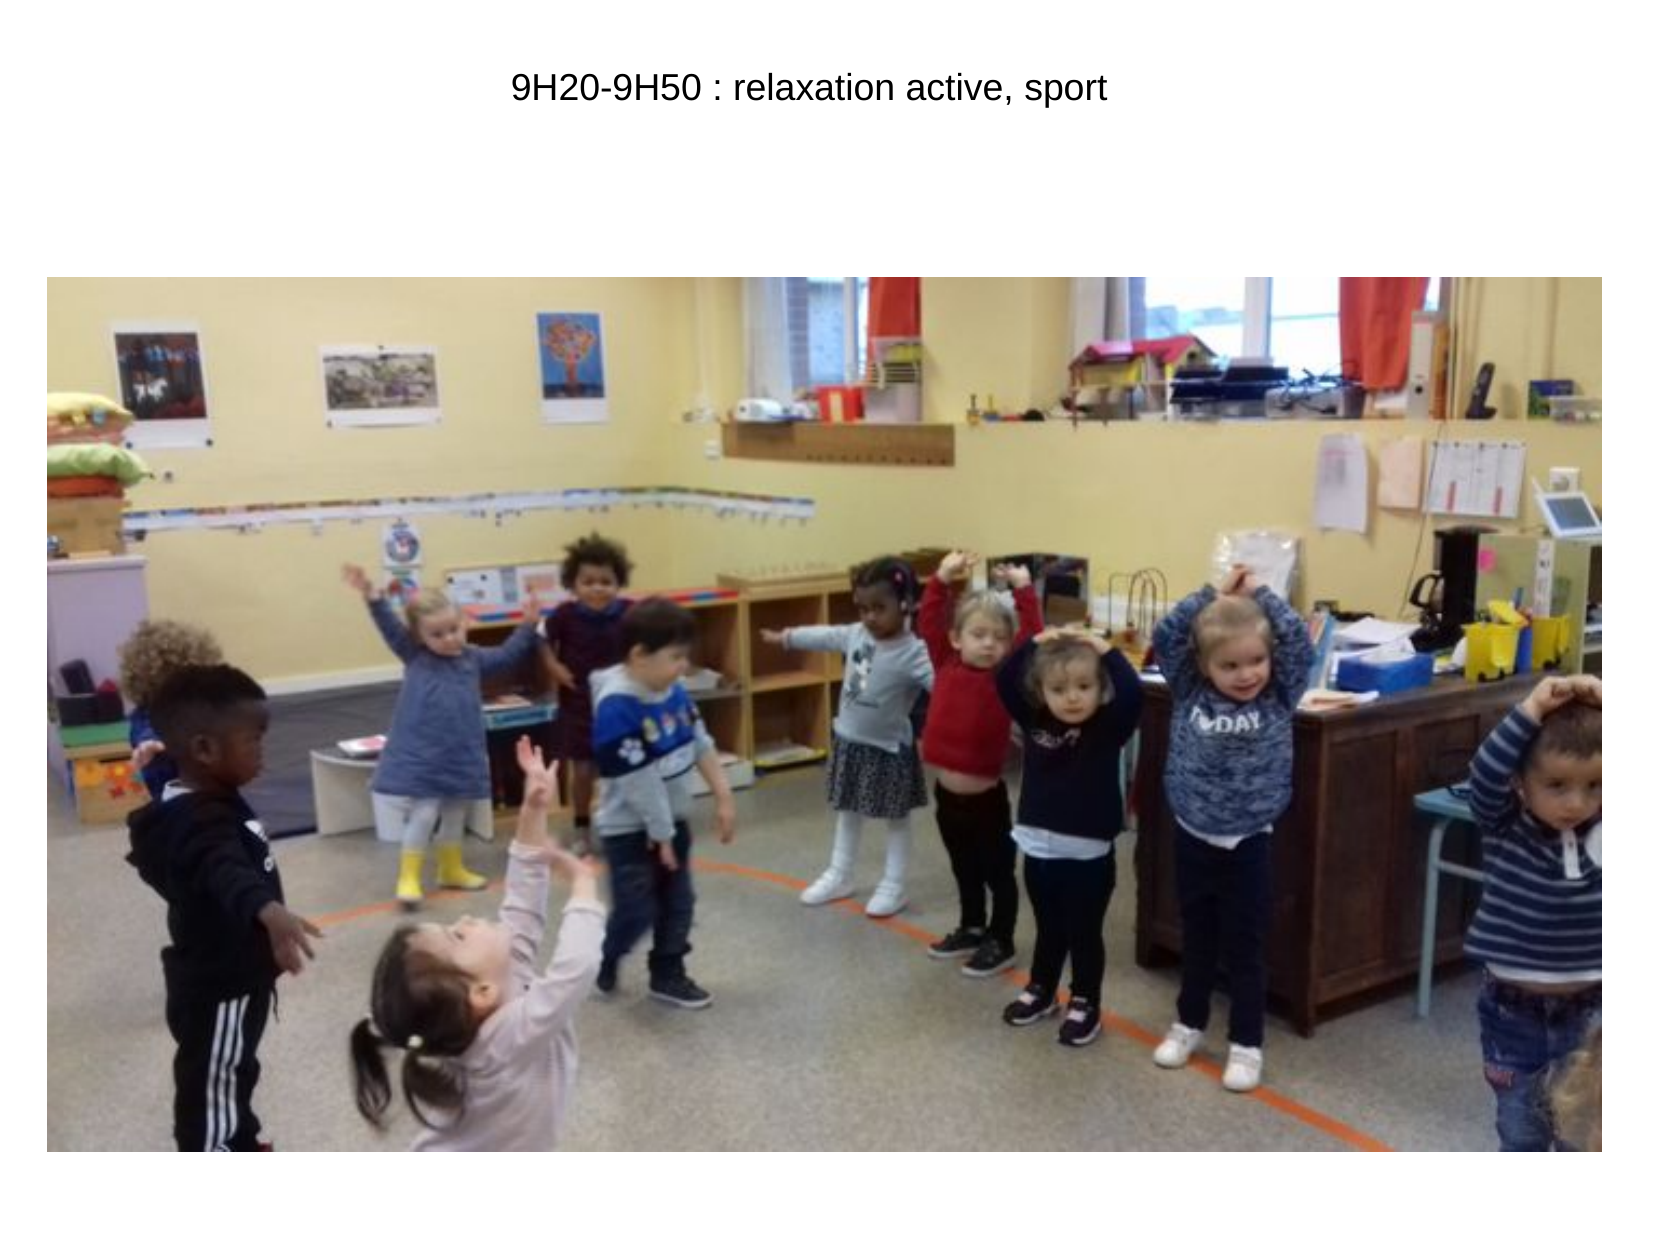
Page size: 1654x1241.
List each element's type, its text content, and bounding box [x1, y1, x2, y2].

text_box 9H20-9H50 : relaxation active, sport [496, 59, 1158, 130]
picture [47, 277, 1602, 1152]
